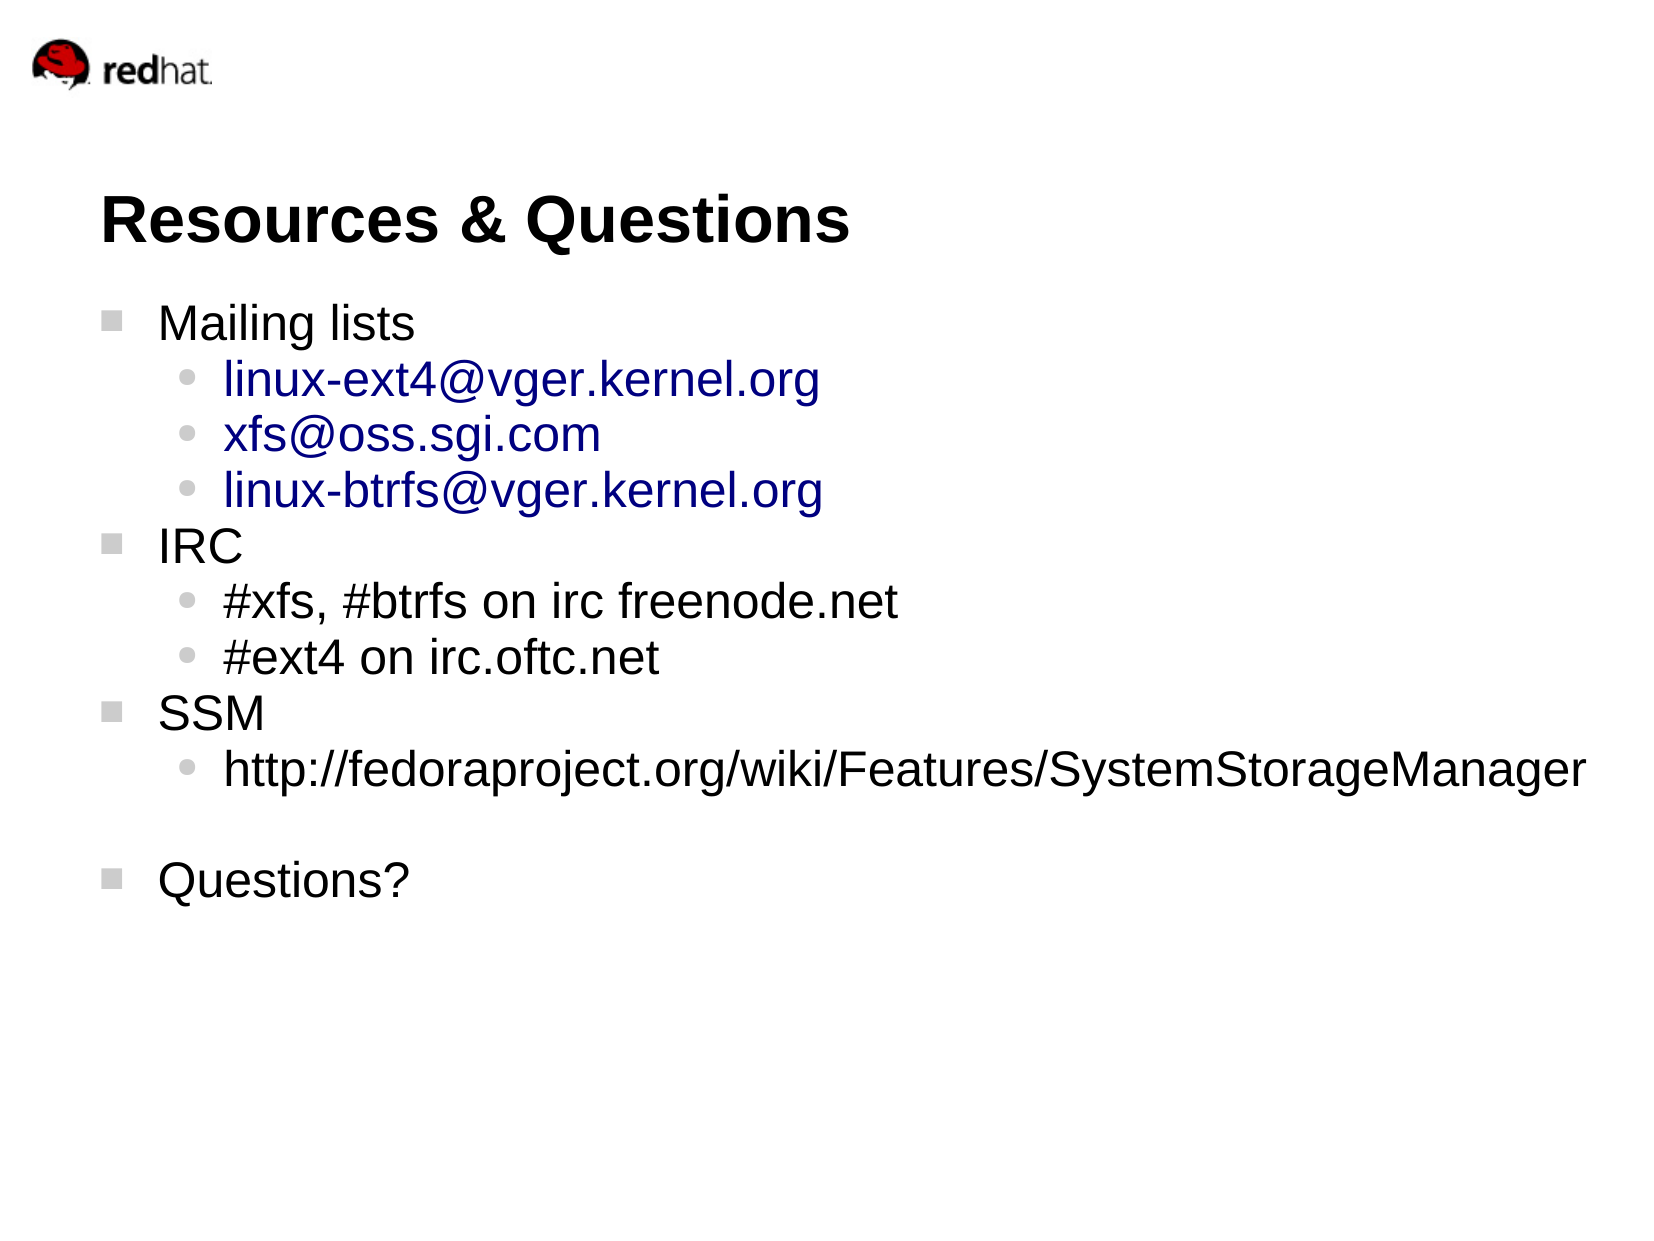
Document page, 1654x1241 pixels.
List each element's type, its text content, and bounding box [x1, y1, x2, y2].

title Resources & Questions [100, 164, 1506, 275]
picture [31, 37, 212, 98]
text_box Mailing lists linux-ext4@vger.kernel.org xfs@oss.sgi.com linux-btrfs@vger.kernel.org IRC #xfs, #btrfs on irc freenode.net #ext4 on irc.oftc.net SSM http://fedoraproject.org/wiki/Features/SystemStorageManager Questions? [101, 295, 1590, 1074]
